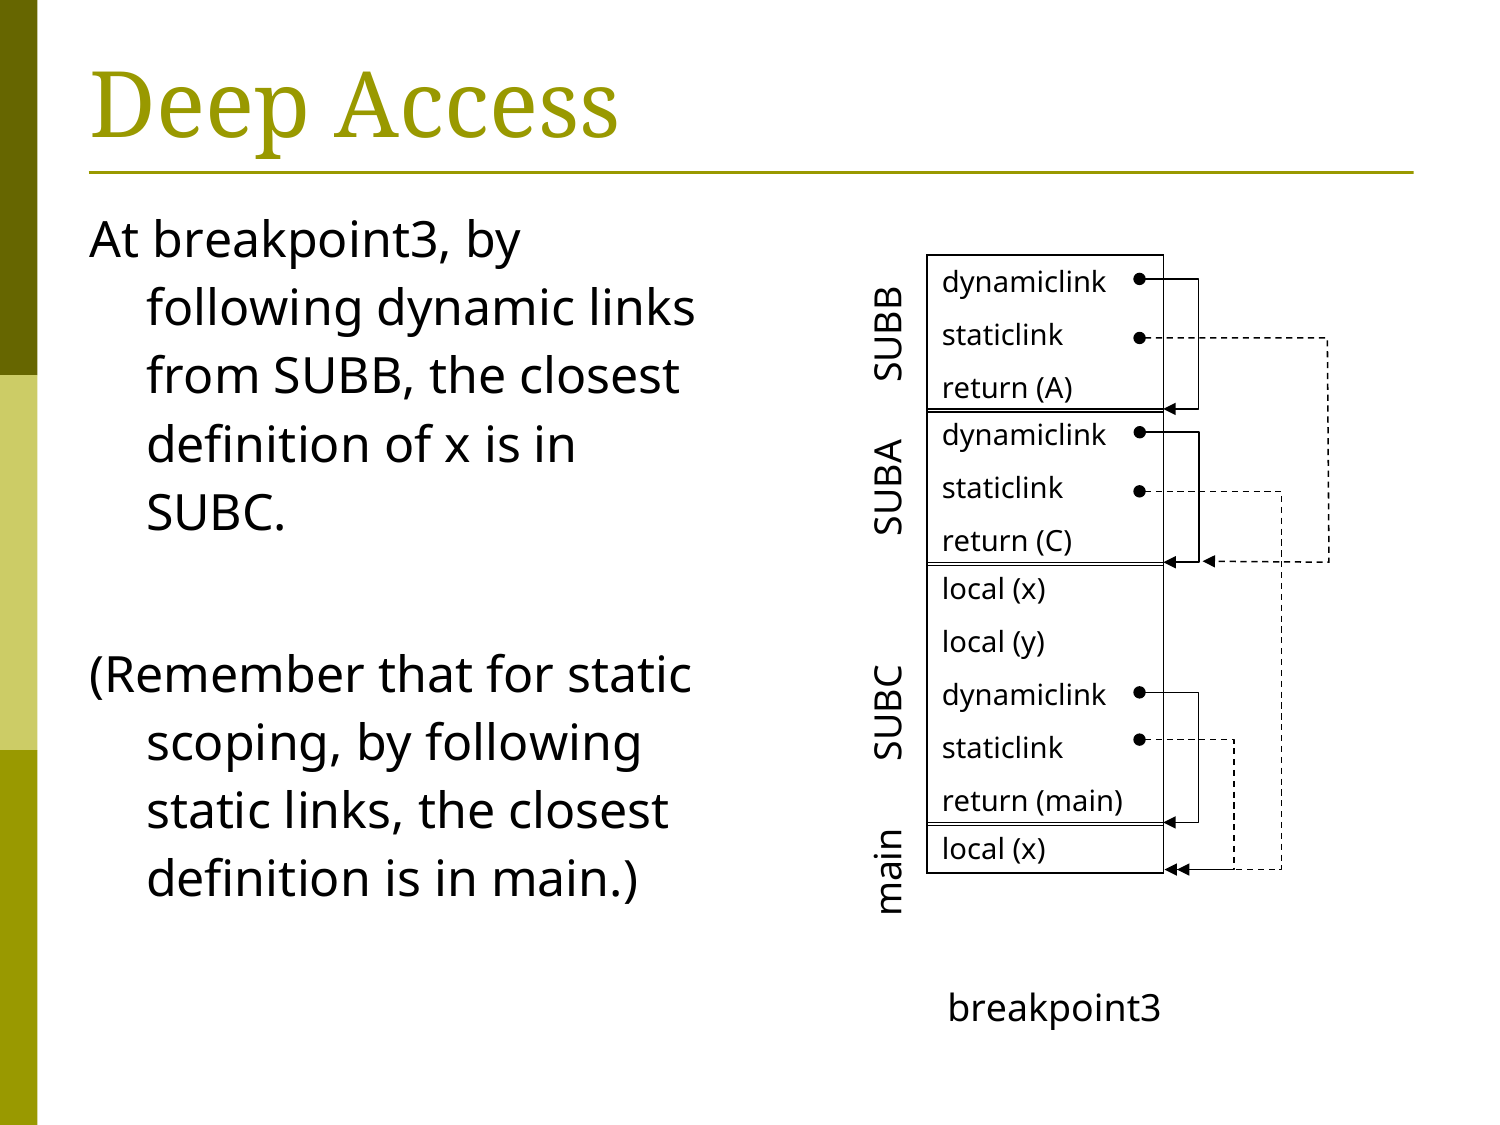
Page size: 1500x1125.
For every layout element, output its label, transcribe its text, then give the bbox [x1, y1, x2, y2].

text_box SUBA [856, 424, 917, 551]
text_box SUBB [856, 270, 917, 398]
text_box breakpoint3 [932, 976, 1177, 1037]
text_box dynamiclink staticlink return (A) [927, 255, 1164, 408]
text_box main [856, 812, 917, 932]
list At breakpoint3, by following dynamic links from SUBB, the closest definition of x is in SUBC. (Remember that for static scoping, by following static links, the closest definition is in main.) [75, 196, 738, 1006]
text_box dynamiclink staticlink return (C) [927, 408, 1164, 562]
text_box local (x) [927, 826, 1164, 873]
title Deep Access [75, 45, 1426, 173]
text_box SUBC [856, 649, 917, 776]
text_box local (x) local (y) dynamiclink staticlink return (main) [927, 562, 1164, 826]
